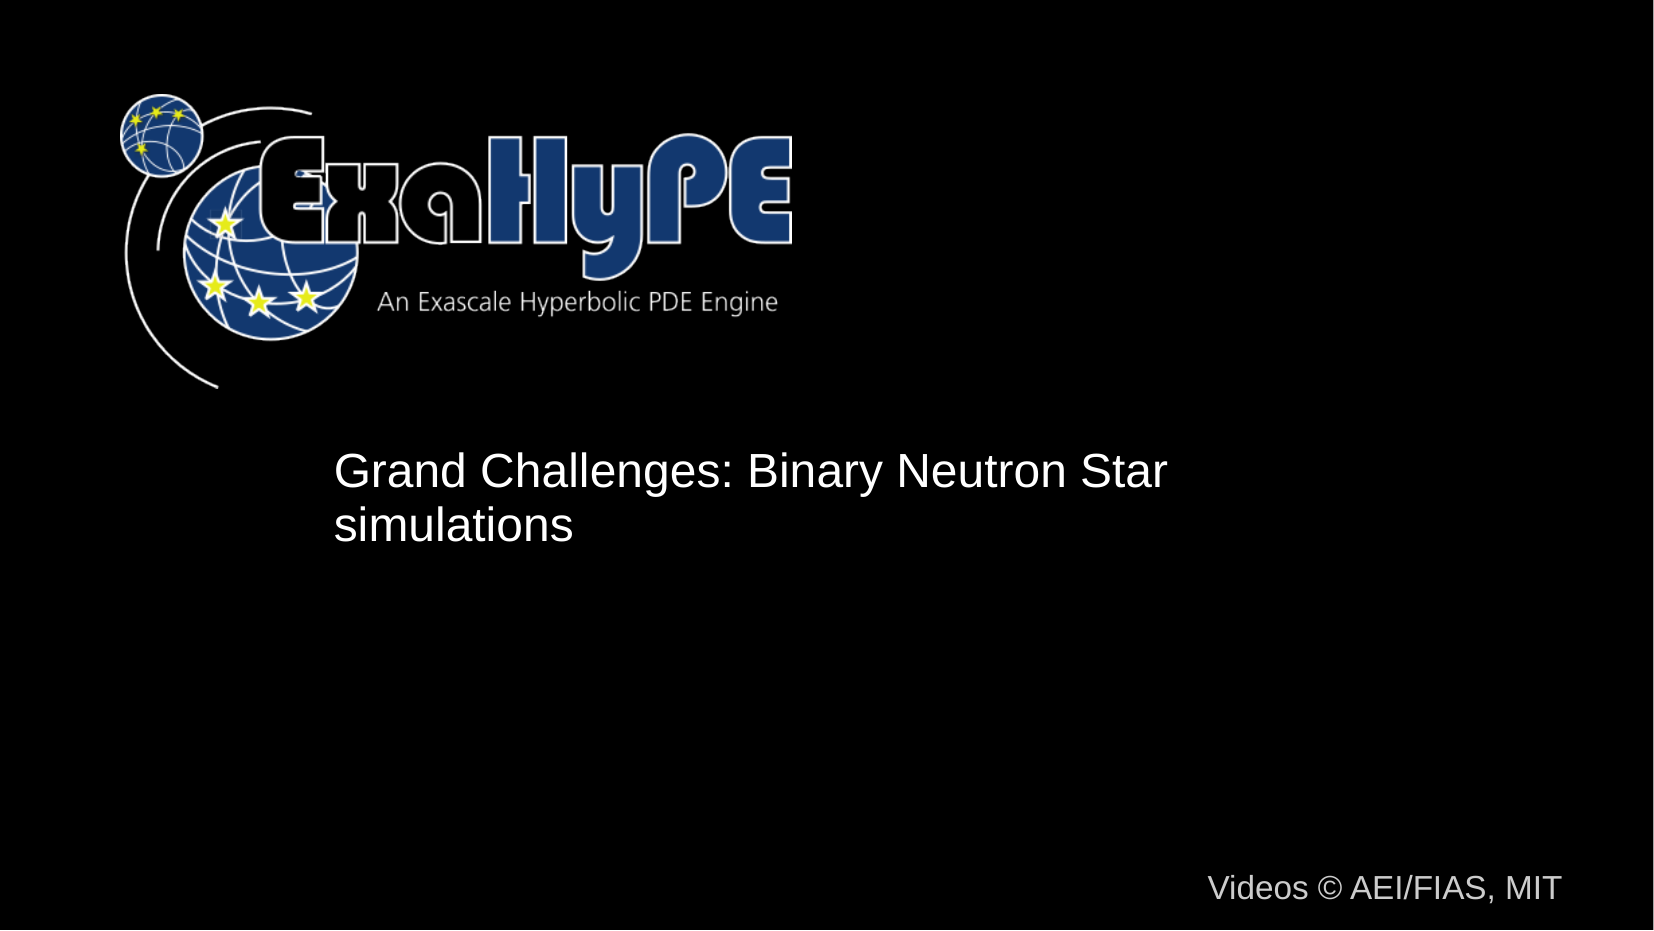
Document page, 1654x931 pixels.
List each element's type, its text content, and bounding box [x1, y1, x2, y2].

picture [120, 94, 792, 389]
text_box Grand Challenges: Binary Neutron Star simulations [318, 437, 1276, 768]
text_box Videos © AEI/FIAS, MIT [1192, 862, 1630, 922]
